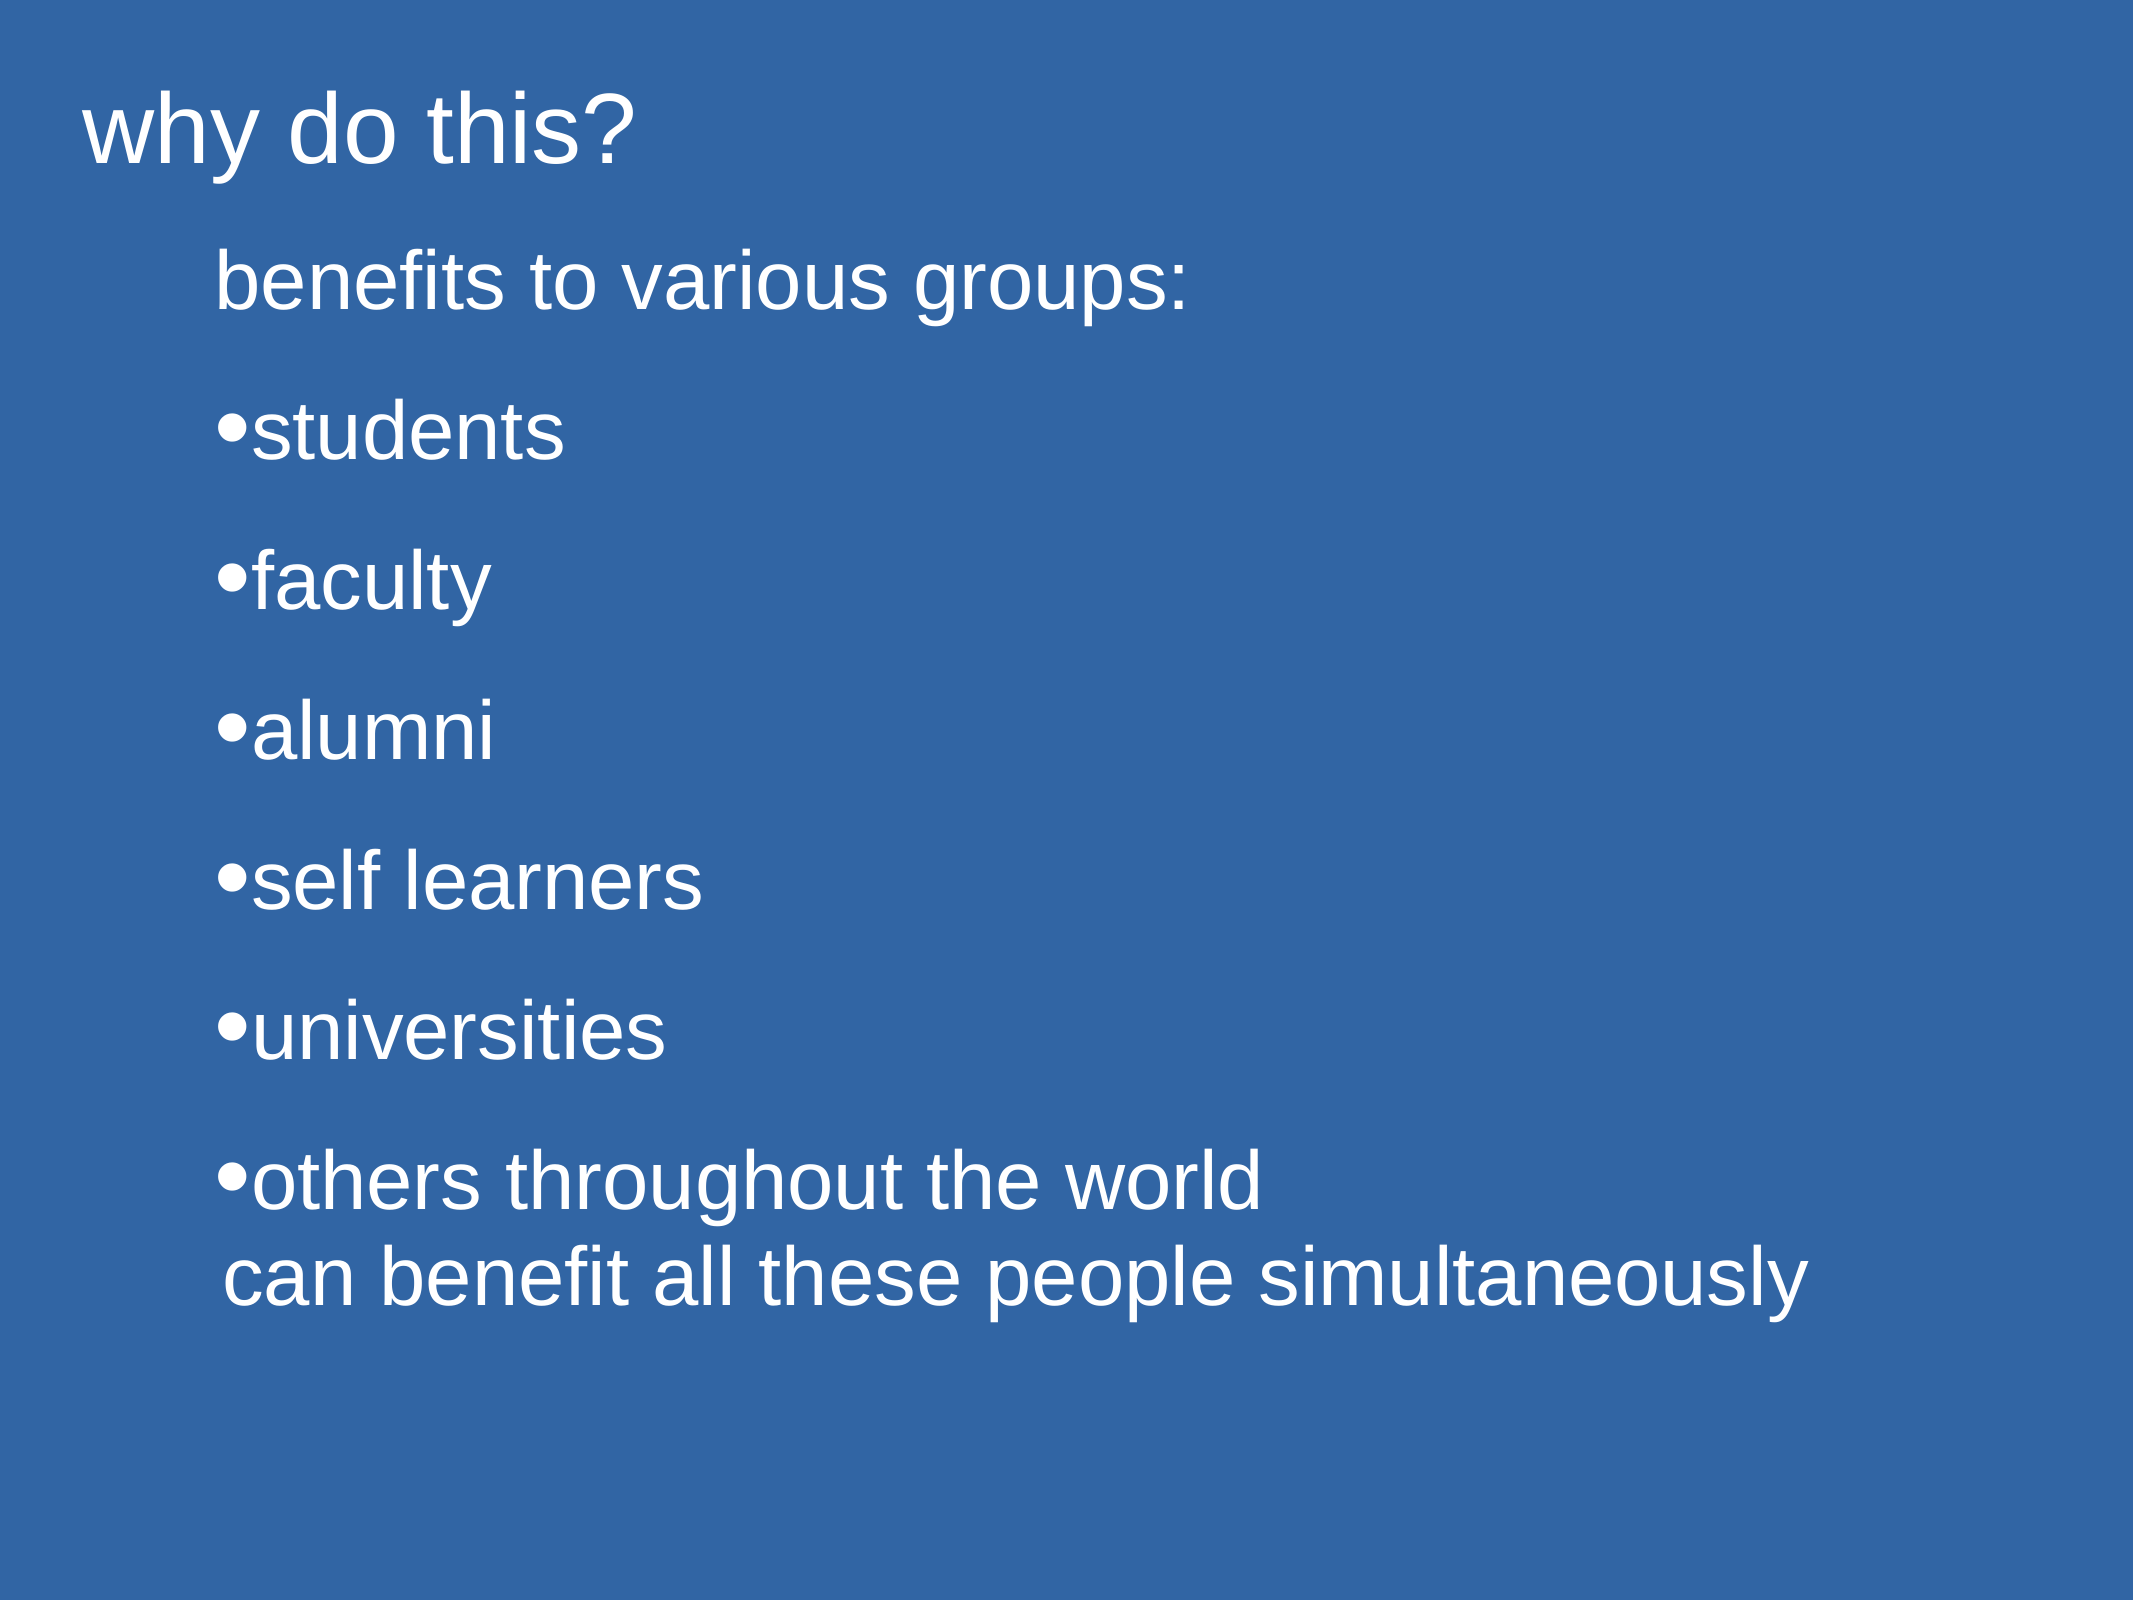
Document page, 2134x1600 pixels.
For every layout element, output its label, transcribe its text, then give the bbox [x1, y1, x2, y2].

text_box why do this? [82, 63, 638, 184]
text_box benefits to various groups: students faculty alumni self learners universities others throughout the world [214, 321, 1961, 1081]
text_box can benefit all these people simultaneously [222, 1221, 1811, 1322]
